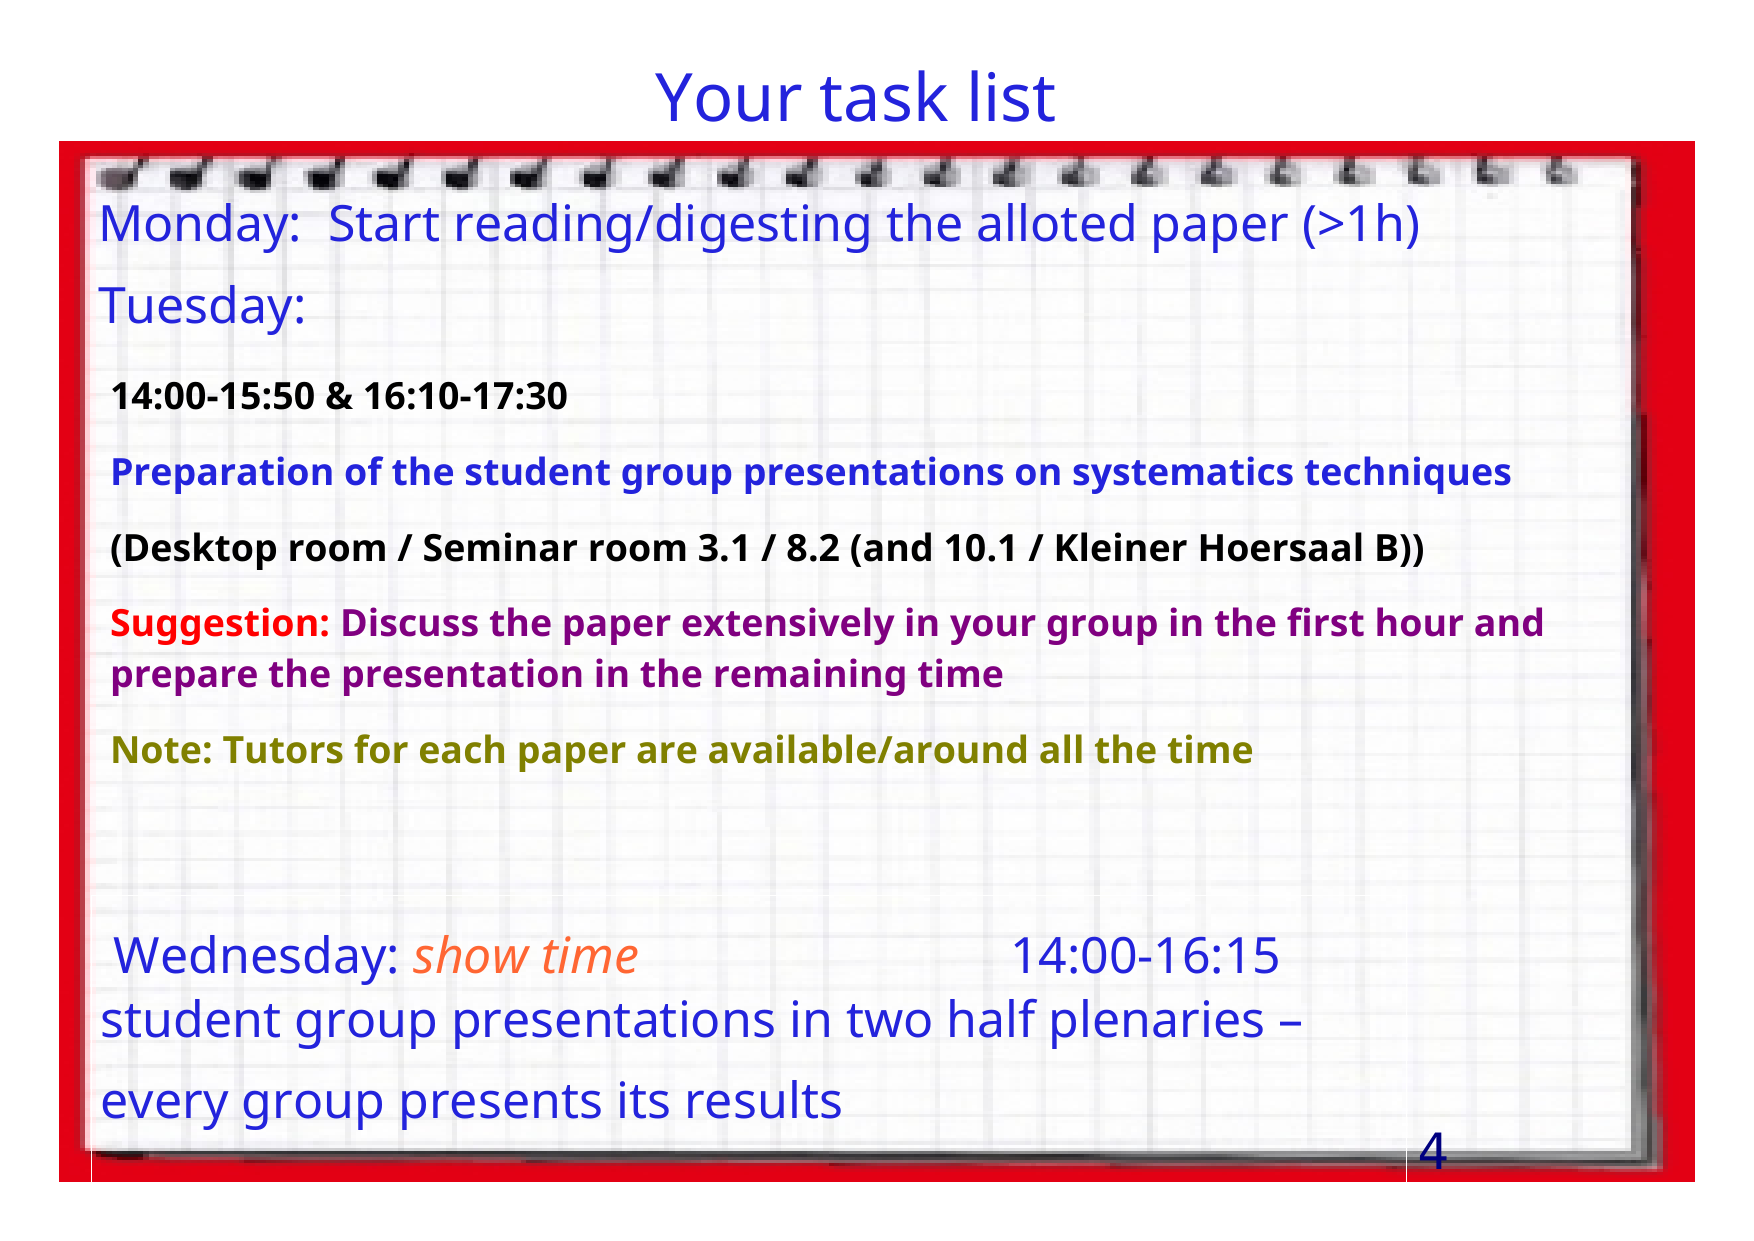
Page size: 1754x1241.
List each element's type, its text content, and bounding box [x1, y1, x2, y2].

text_box Wednesday: show time 14:00-16:15 student group presentations in two half plenaries – every group presents its results [91, 895, 1407, 1220]
picture [59, 141, 1695, 1182]
text_box 1 [1420, 1123, 1695, 1182]
text_box 14:00-15:50 & 16:10-17:30 Preparation of the student group presentations on systematics techniques (Desktop room / Seminar room 3.1 / 8.2 (and 10.1 / Kleiner Hoersaal B)) Suggestion: Discuss the paper extensively in your group in the first hour and prepare the presentation in the remaining time Note: Tutors for each paper are available/around all the time [109, 369, 1677, 1000]
title Your task list [58, 48, 1671, 143]
text_box Monday: Start reading/digesting the alloted paper (>1h) Tuesday: [76, 185, 1684, 458]
